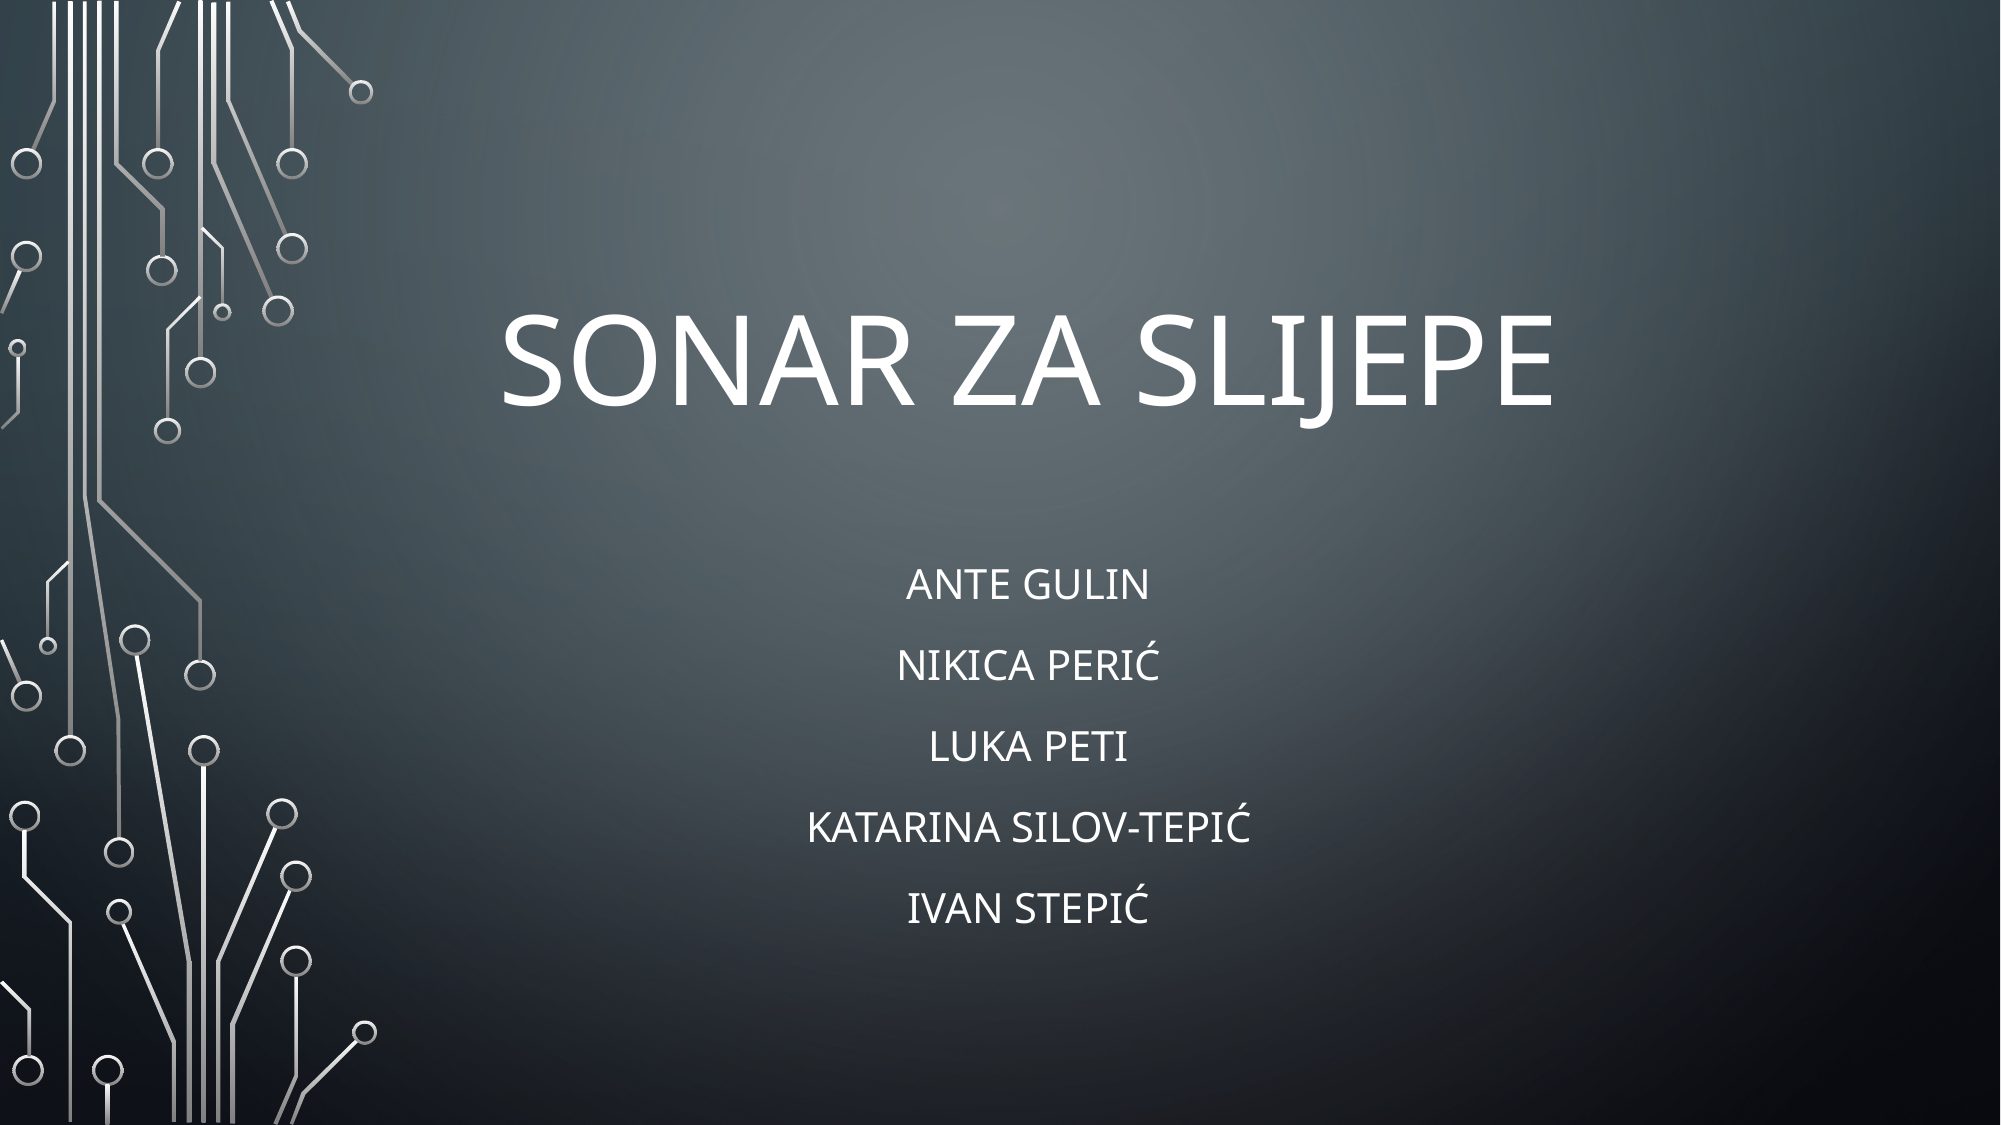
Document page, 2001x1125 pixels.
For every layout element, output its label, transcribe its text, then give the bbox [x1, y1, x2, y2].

title SONAR ZA SLIJEPE [307, 184, 1750, 440]
subtitle Ante Gulin Nikica Perić Luka Peti Katarina Silov-Tepić Ivan Stepić [307, 540, 1750, 1017]
